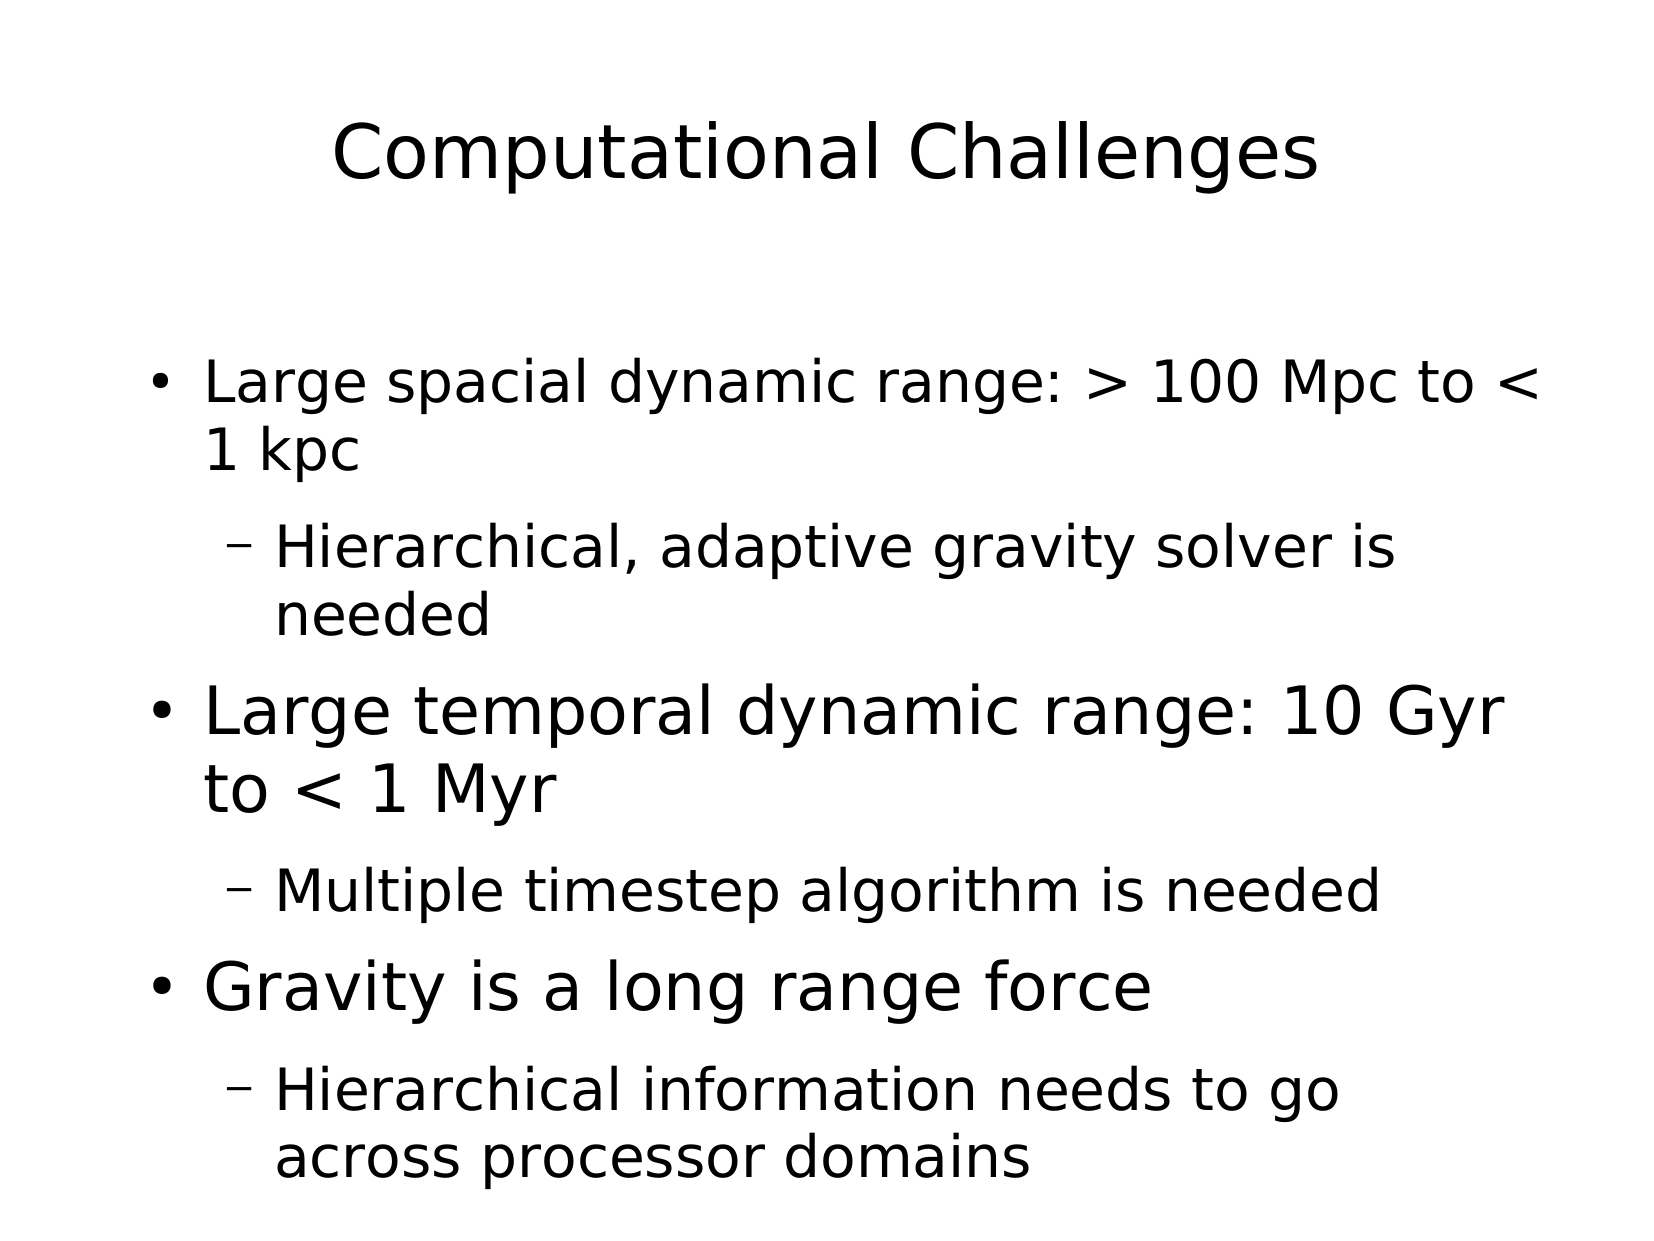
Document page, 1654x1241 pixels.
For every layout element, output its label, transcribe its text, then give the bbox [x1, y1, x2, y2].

list Large spacial dynamic range: > 100 Mpc to < 1 kpc Hierarchical, adaptive gravity solver is needed Large temporal dynamic range: 10 Gyr to < 1 Myr Multiple timestep algorithm is needed Gravity is a long range force Hierarchical information needs to go across processor domains [132, 348, 1545, 1192]
title Computational Challenges [82, 49, 1571, 257]
